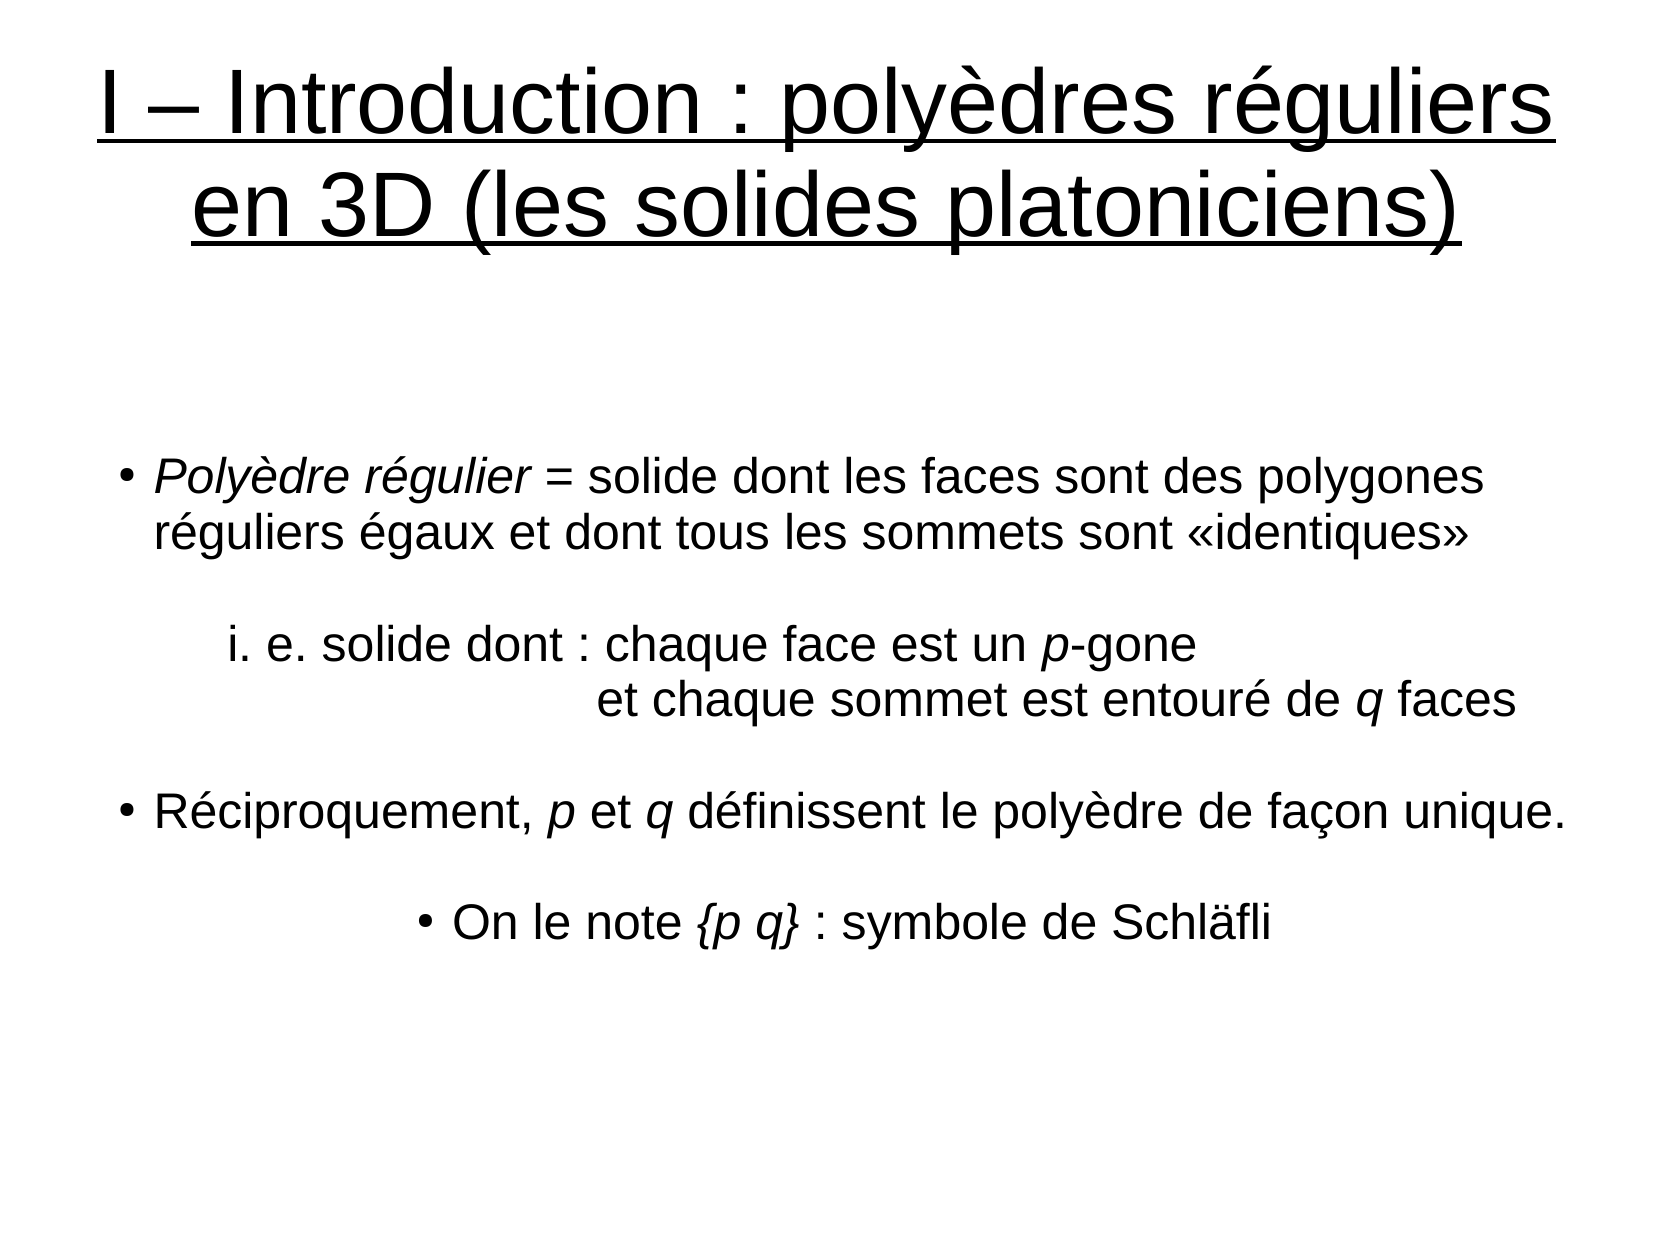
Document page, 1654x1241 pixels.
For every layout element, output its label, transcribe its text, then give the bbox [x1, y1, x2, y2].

title I – Introduction : polyèdres réguliers en 3D (les solides platoniciens) [82, 50, 1571, 256]
subtitle Polyèdre régulier = solide dont les faces sont des polygones réguliers égaux et dont tous les sommets sont «identiques» i. e. solide dont : chaque face est un p-gone et chaque sommet est entouré de q faces Réciproquement, p et q définissent le polyèdre de façon unique. On le note {p q} : symbole de Schläfli [82, 290, 1571, 1109]
